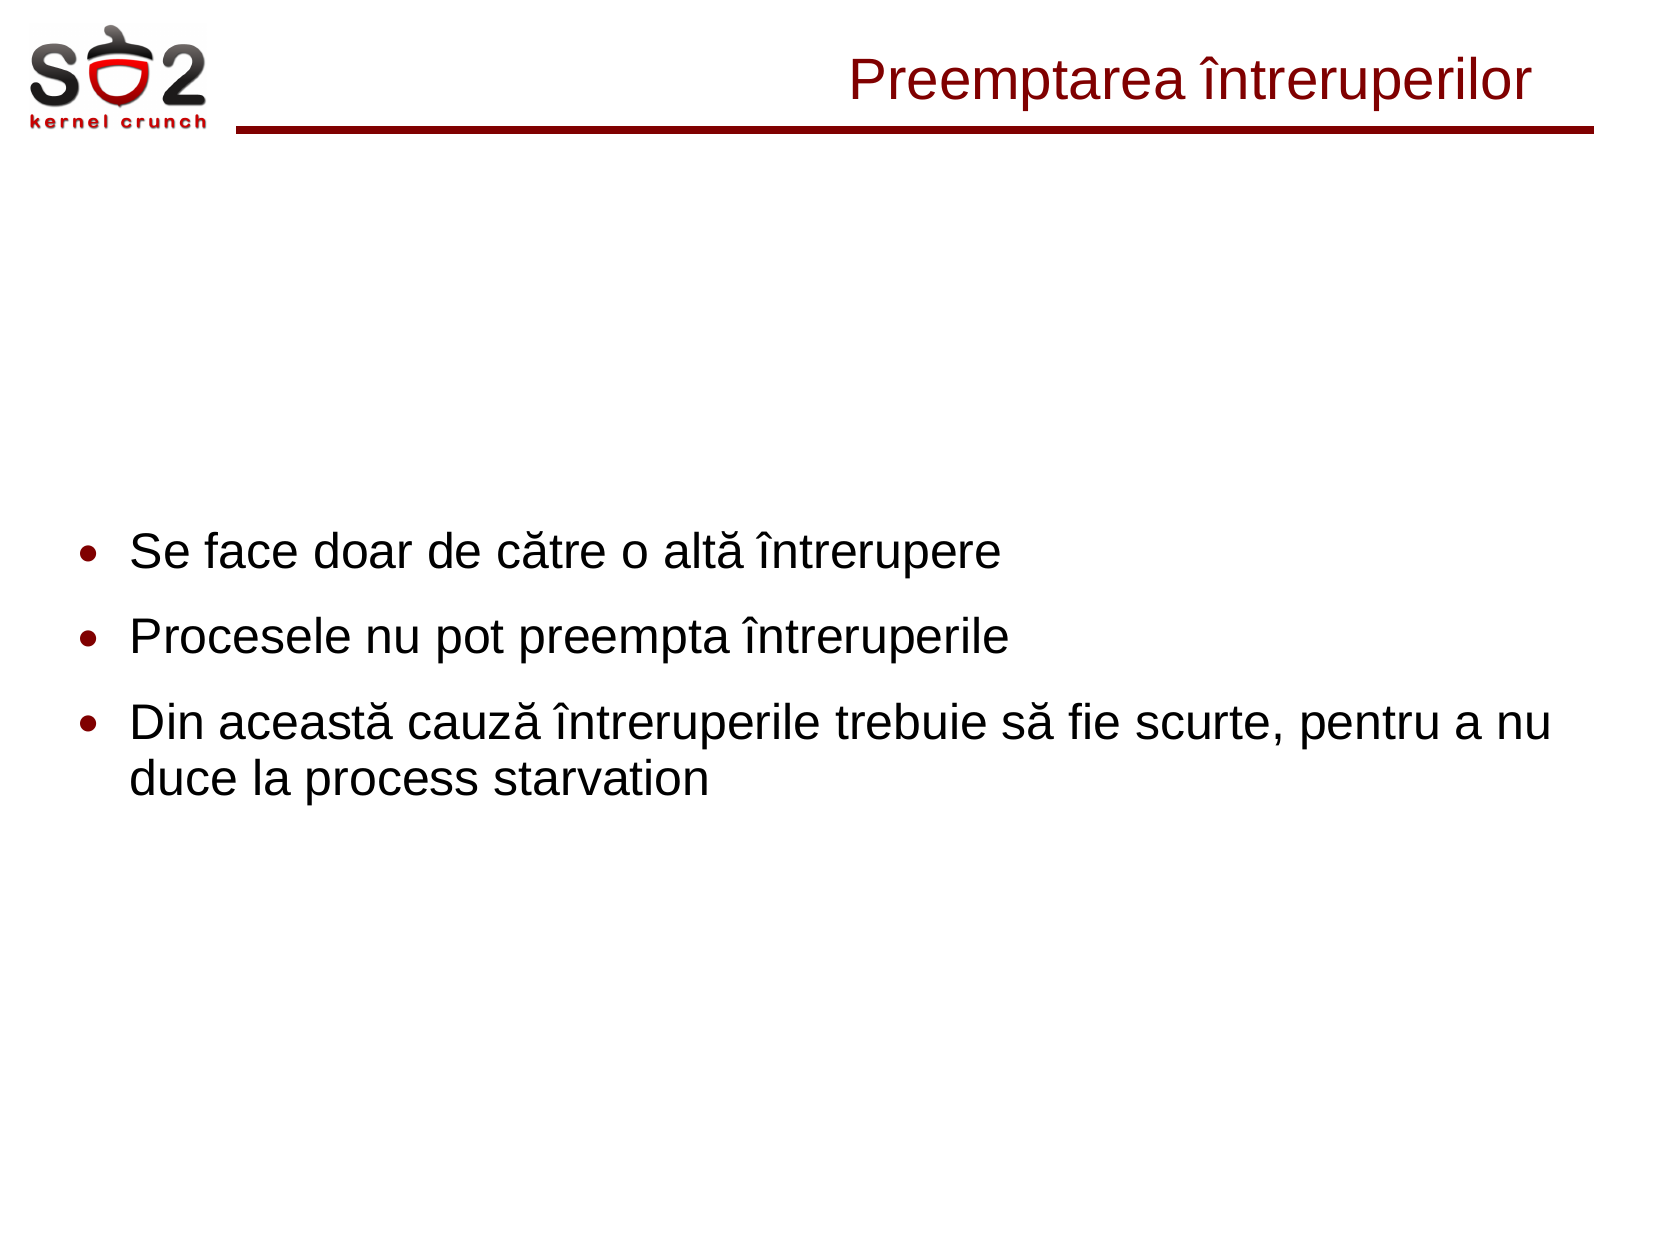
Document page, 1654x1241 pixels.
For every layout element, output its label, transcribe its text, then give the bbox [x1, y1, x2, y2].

title Preemptarea întreruperilor [121, 11, 1534, 148]
list Se face doar de către o altă întrerupere Procesele nu pot preempta întreruperile Din această cauză întreruperile trebuie să fie scurte, pentru a nu duce la process starvation [59, 177, 1595, 1152]
picture [29, 23, 121, 130]
